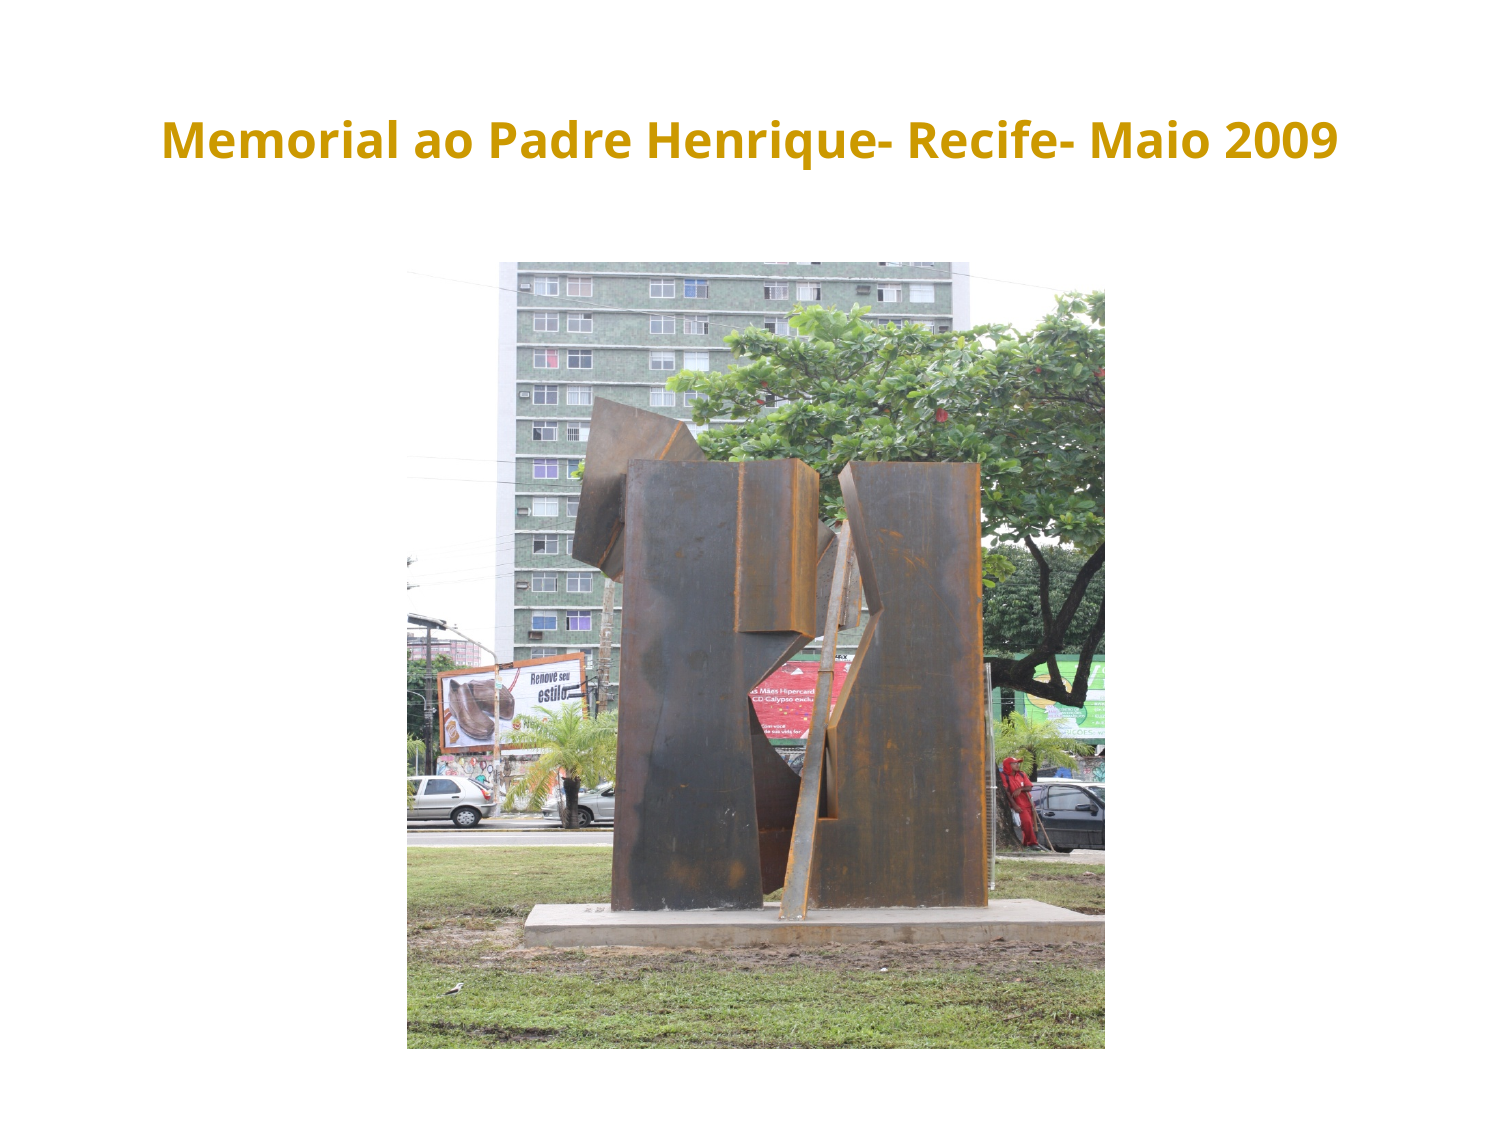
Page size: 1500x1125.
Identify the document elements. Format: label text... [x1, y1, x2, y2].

picture [407, 262, 1105, 1049]
title Memorial ao Padre Henrique- Recife- Maio 2009 [75, 45, 1425, 233]
